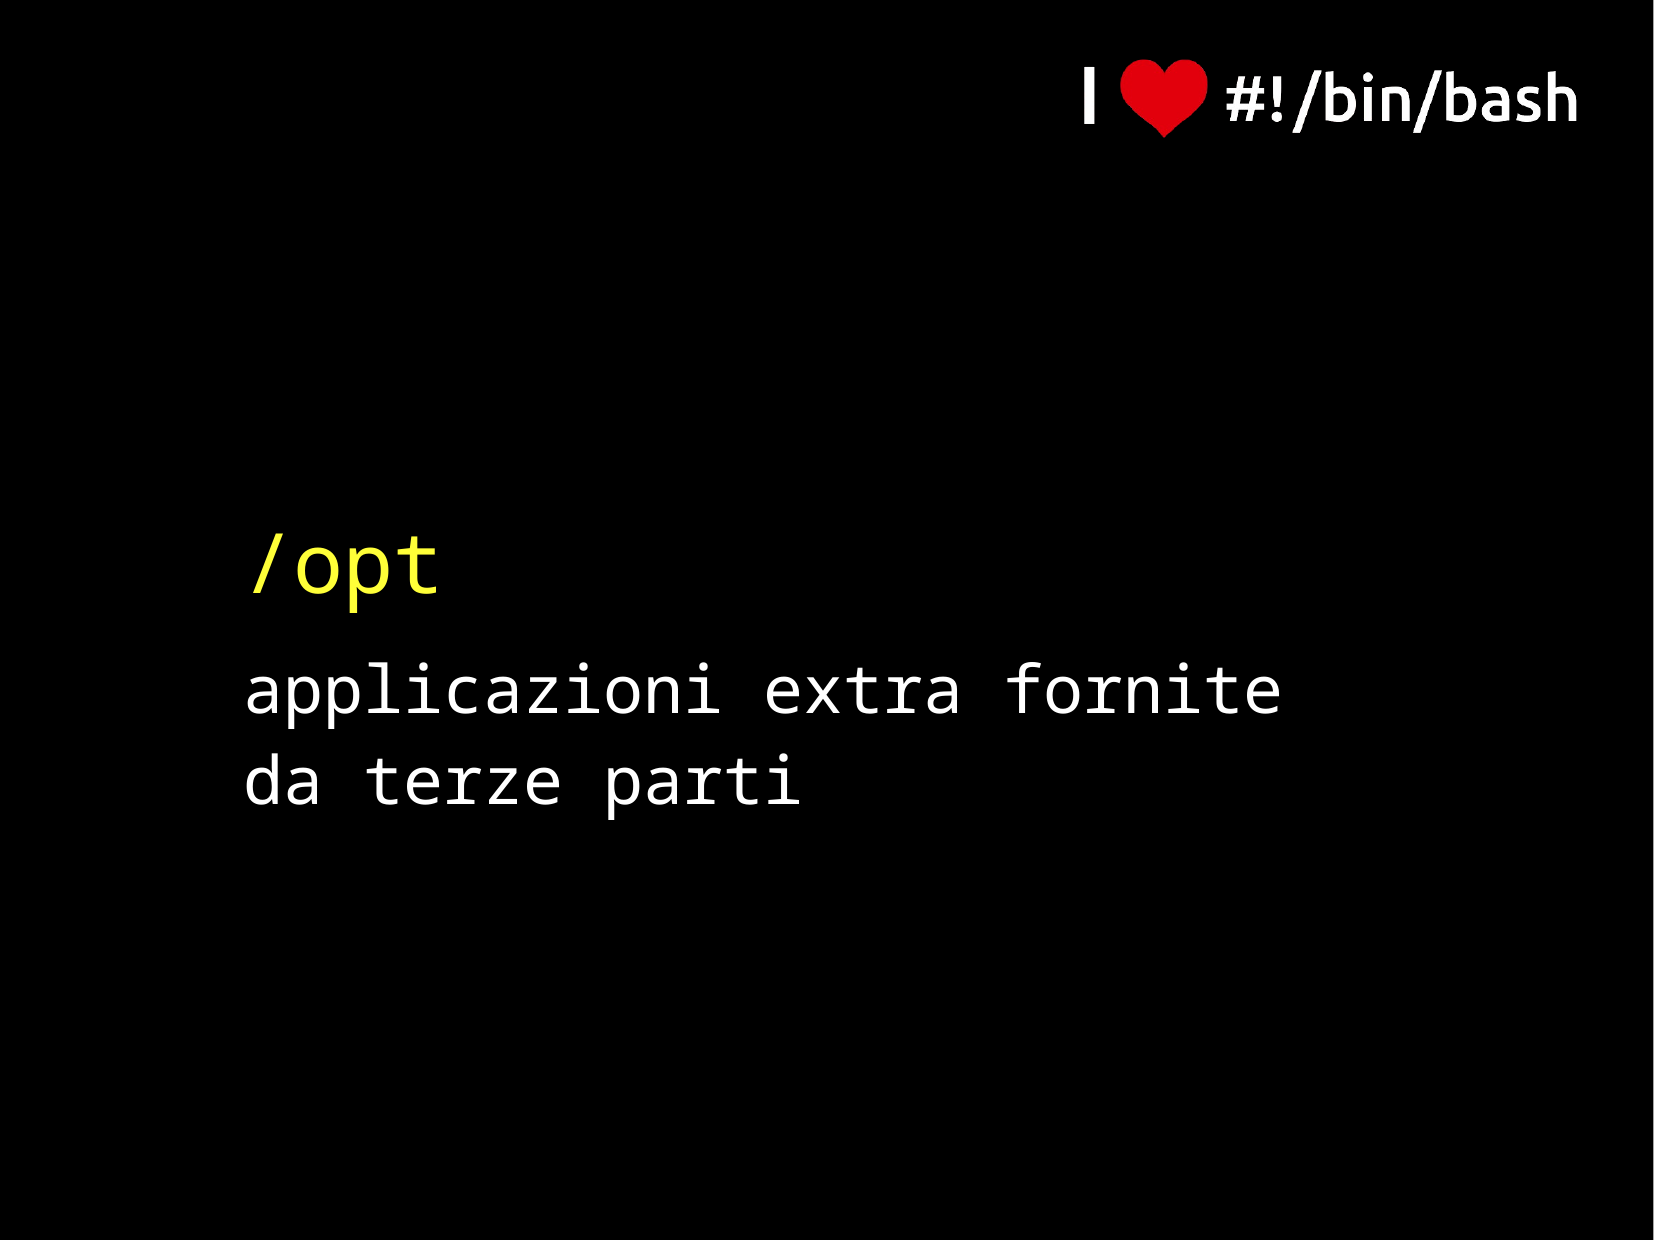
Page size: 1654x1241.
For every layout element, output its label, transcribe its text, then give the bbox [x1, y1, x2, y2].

text_box /opt applicazioni extra fornite da terze parti [229, 448, 1340, 831]
picture [1064, 45, 1595, 154]
